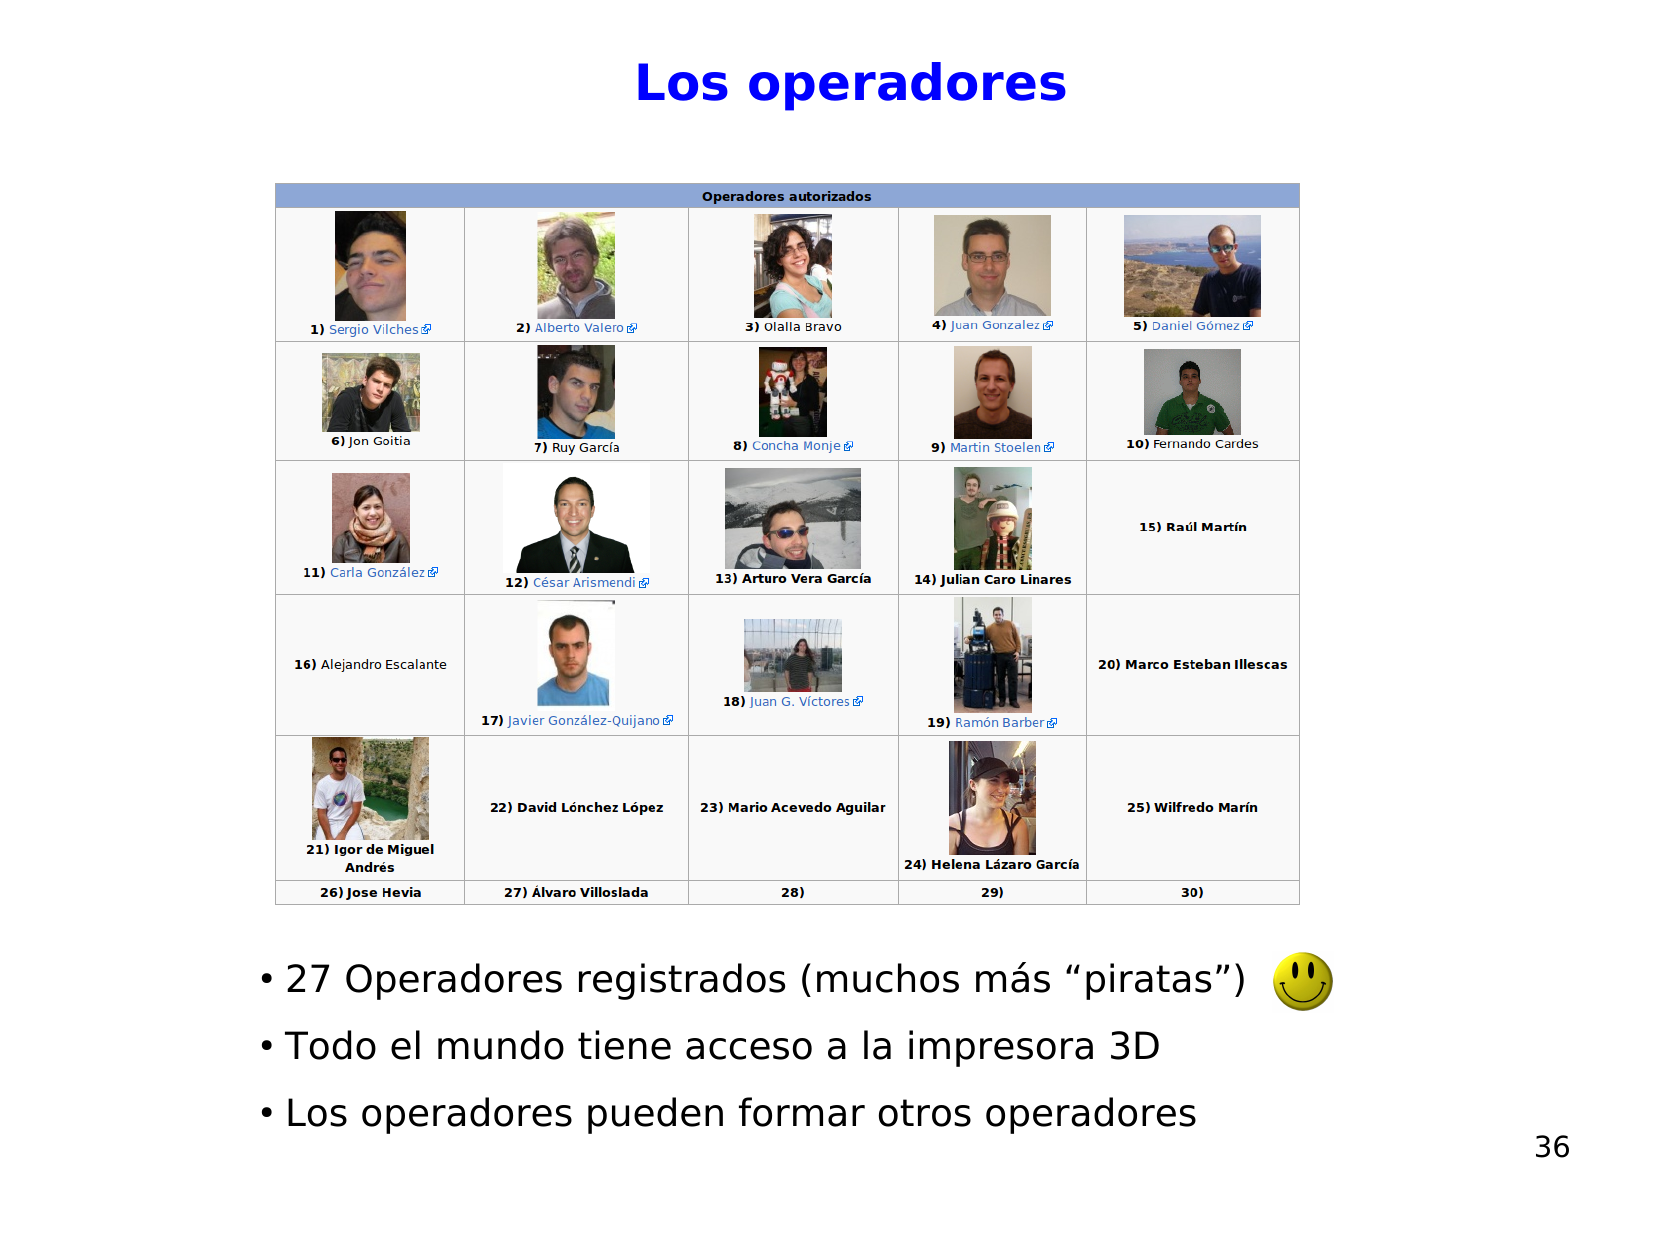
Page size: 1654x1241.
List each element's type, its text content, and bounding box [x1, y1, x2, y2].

text_box 27 Operadores registrados (muchos más “piratas”) Todo el mundo tiene acceso a la impresora 3D Los operadores pueden formar otros operadores [245, 950, 1298, 1143]
picture [268, 176, 1307, 914]
text_box Los operadores [619, 46, 1084, 120]
picture [1272, 951, 1334, 1013]
